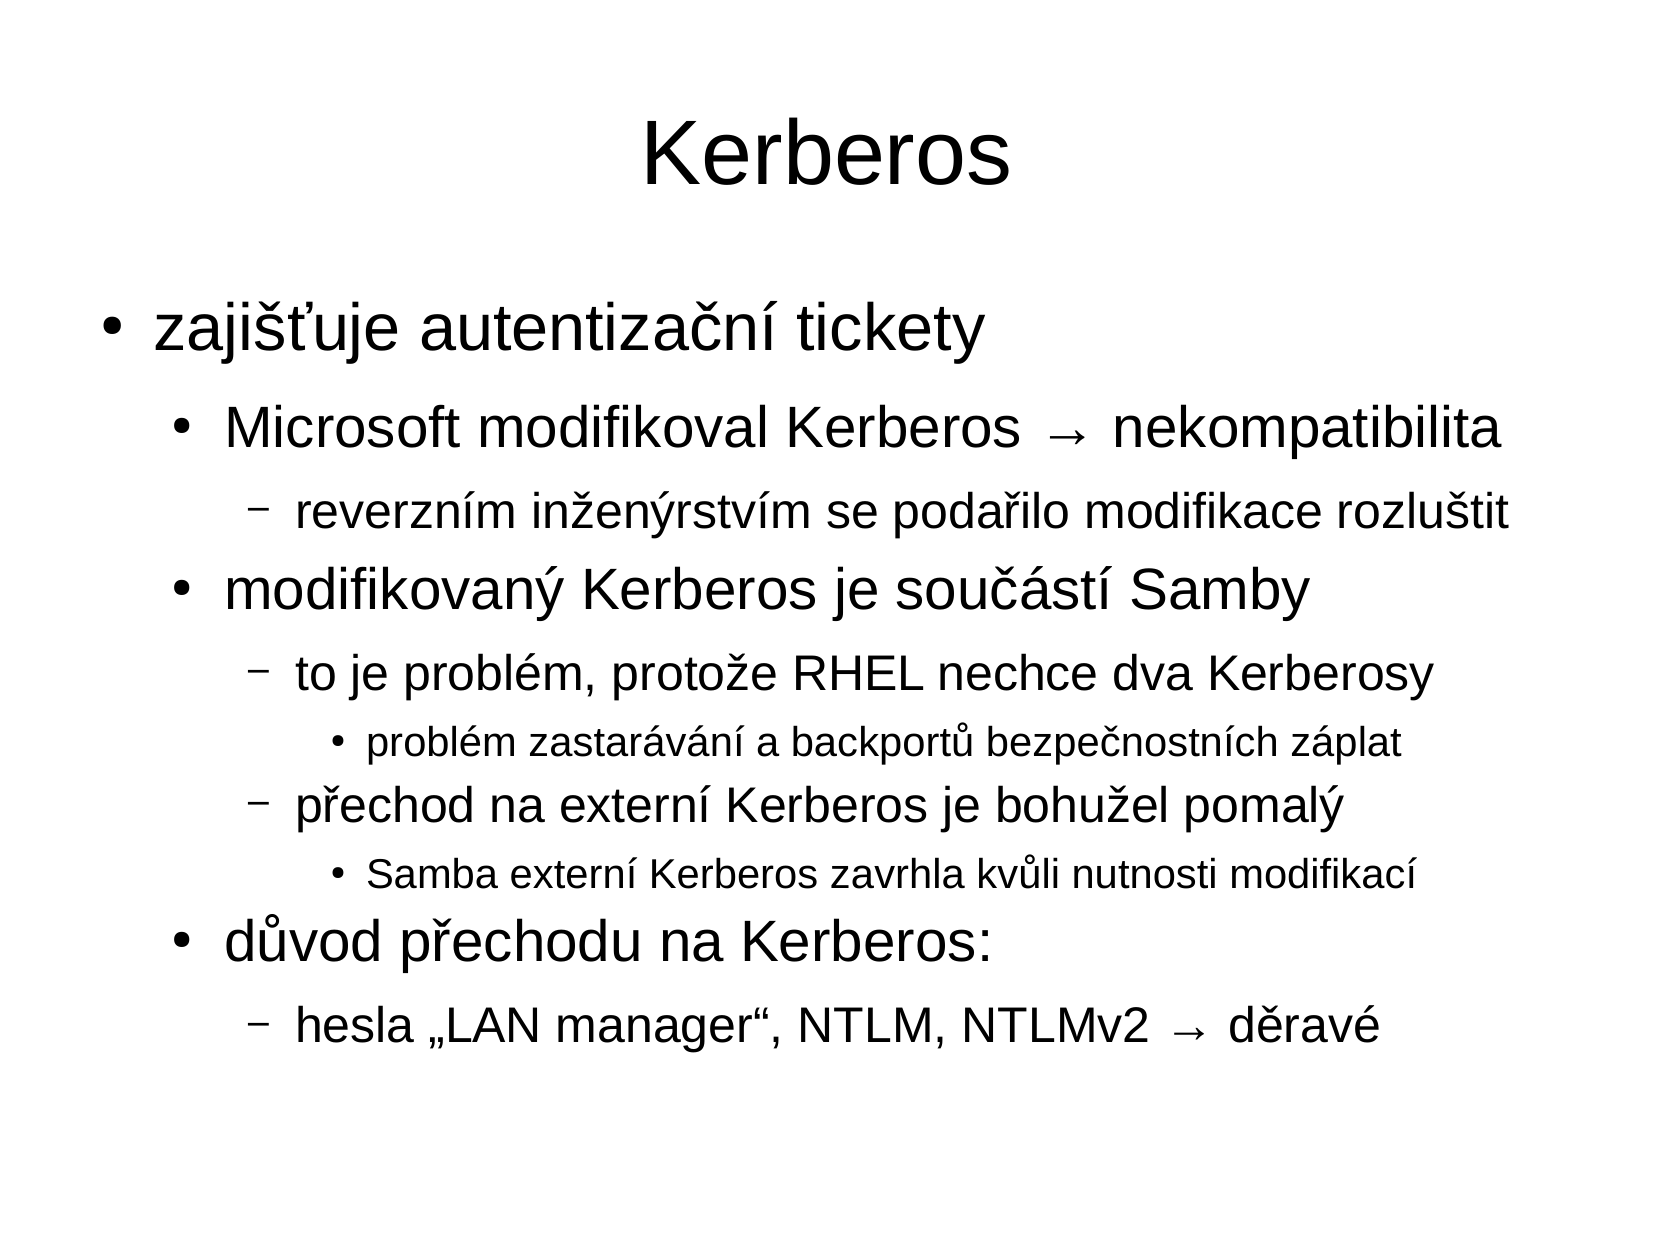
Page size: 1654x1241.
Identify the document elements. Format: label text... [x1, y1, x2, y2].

title Kerberos [82, 49, 1571, 257]
list zajišťuje autentizační tickety Microsoft modifikoval Kerberos → nekompatibilita reverzním inženýrstvím se podařilo modifikace rozluštit modifikovaný Kerberos je součástí Samby to je problém, protože RHEL nechce dva Kerberosy problém zastarávání a backportů bezpečnostních záplat přechod na externí Kerberos je bohužel pomalý Samba externí Kerberos zavrhla kvůli nutnosti modifikací důvod přechodu na Kerberos: hesla „LAN manager“, NTLM, NTLMv2 → děravé [82, 290, 1571, 1109]
